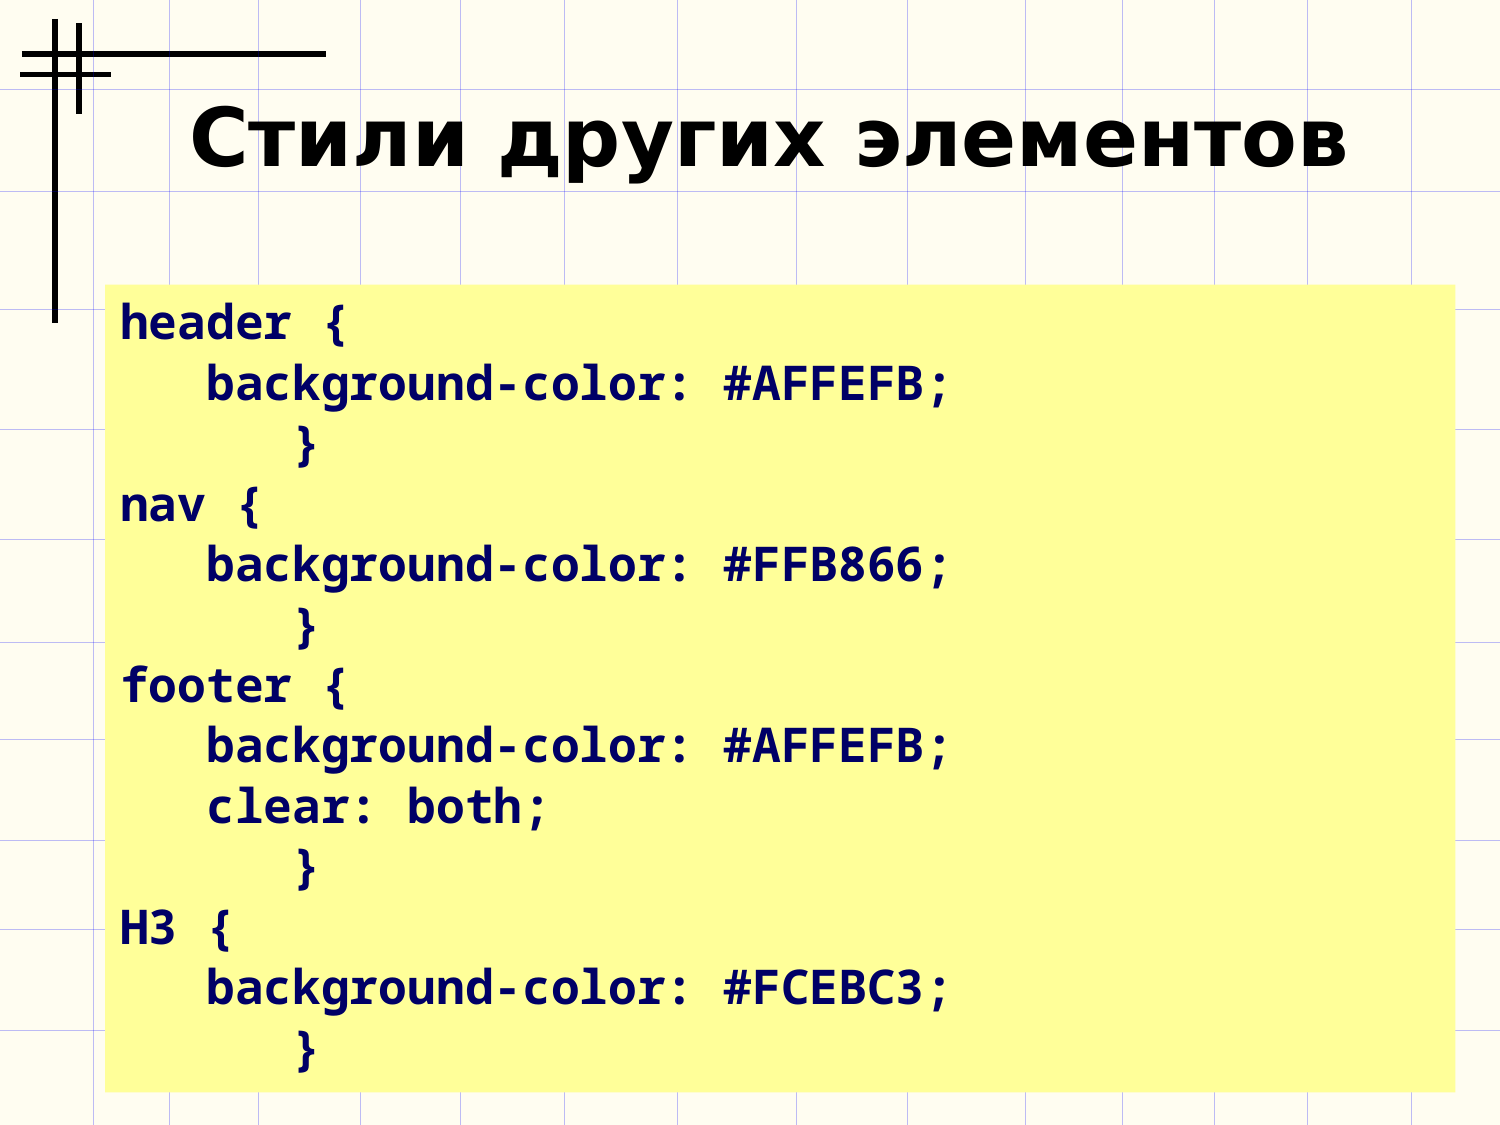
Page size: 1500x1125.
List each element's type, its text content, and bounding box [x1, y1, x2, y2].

title Стили других элементов [75, 16, 1426, 253]
list header { background-color: #AFFEFB; } nav { background-color: #FFB866; } footer { background-color: #AFFEFB; clear: both; } H3 { background-color: #FCEBC3; } [105, 284, 1456, 1093]
